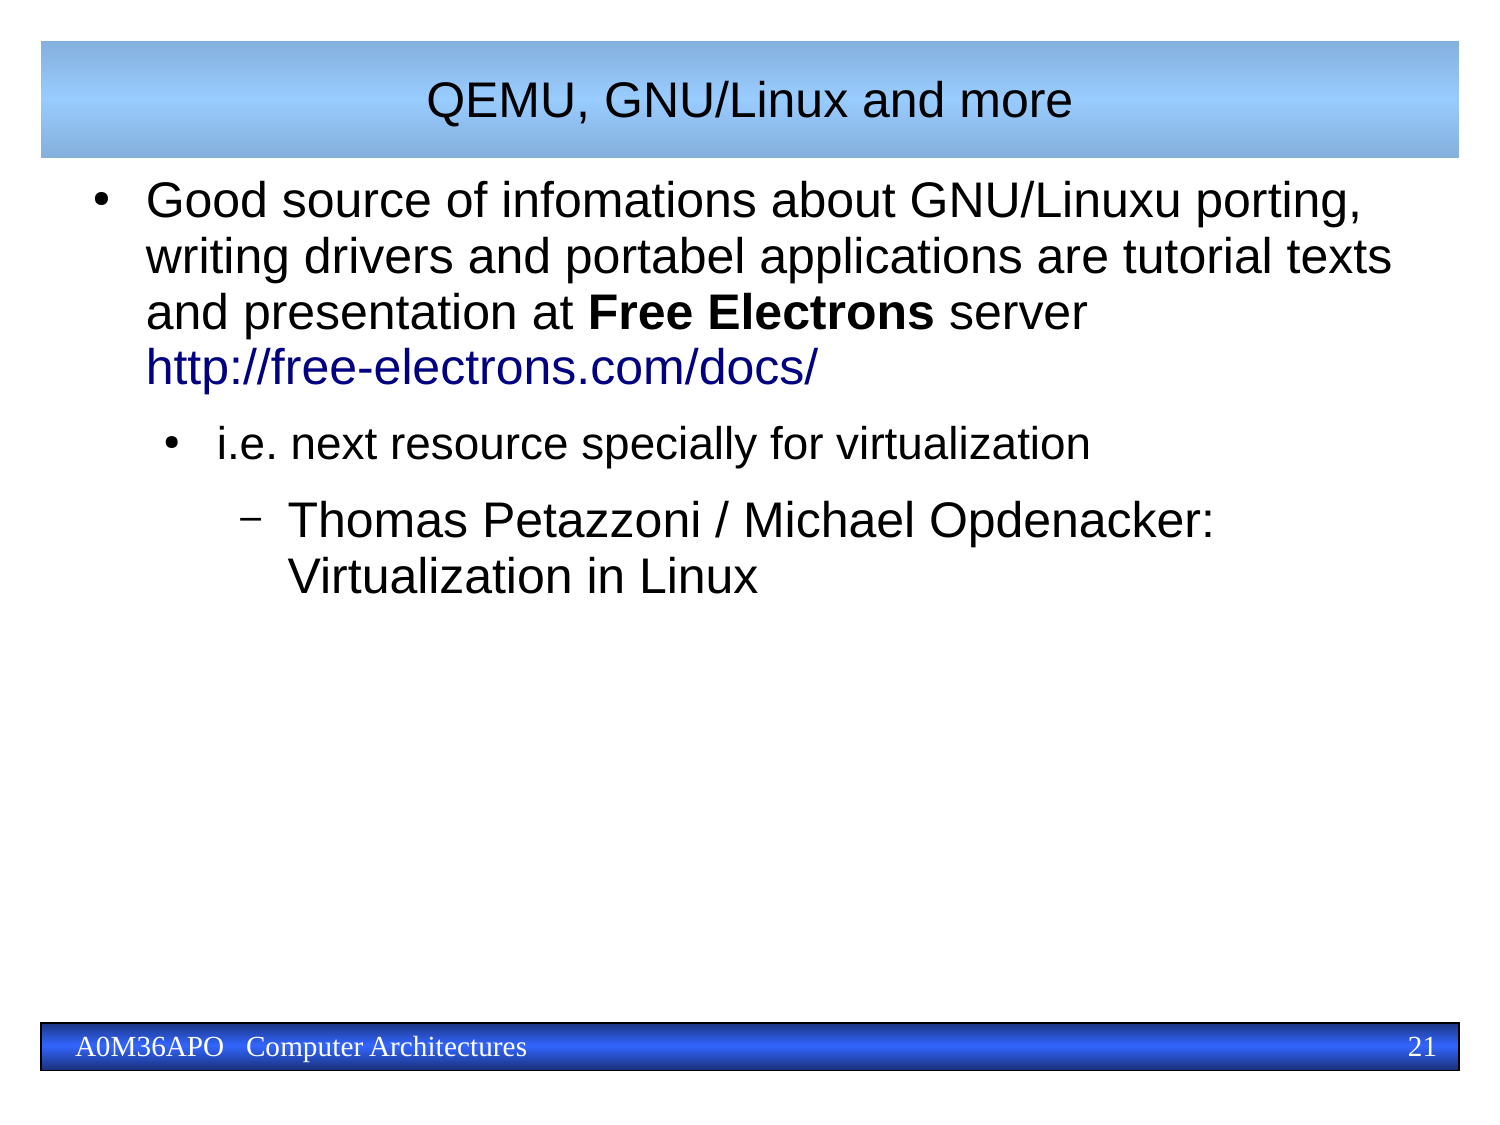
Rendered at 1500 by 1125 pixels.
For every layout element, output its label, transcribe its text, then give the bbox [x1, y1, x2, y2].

title QEMU, GNU/Linux and more [41, 41, 1459, 158]
list Good source of infomations about GNU/Linuxu porting, writing drivers and portabel applications are tutorial texts and presentation at Free Electrons server http://free-electrons.com/docs/ i.e. next resource specially for virtualization Thomas Petazzoni / Michael Opdenacker: Virtualization in Linux [75, 172, 1426, 1000]
